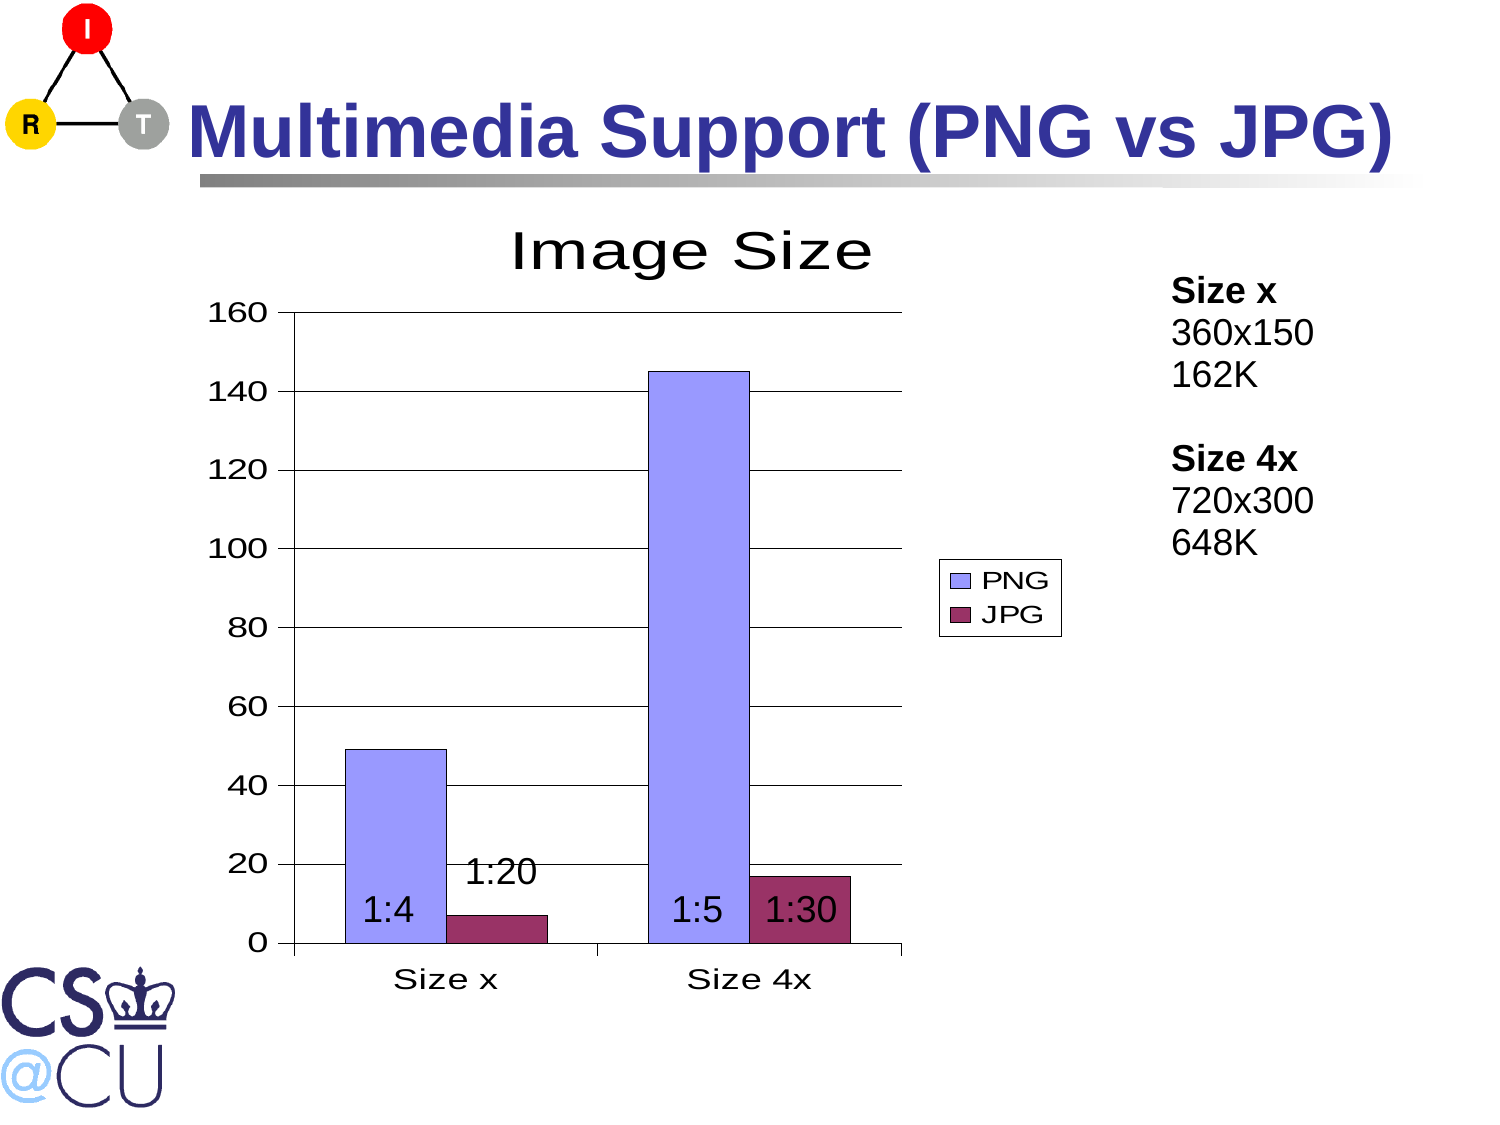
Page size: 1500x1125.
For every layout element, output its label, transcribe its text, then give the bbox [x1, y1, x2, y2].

text_box Size x 360x150 162K Size 4x 720x300 648K [1156, 262, 1330, 570]
text_box 1:30 [750, 880, 853, 938]
text_box 1:5 [656, 880, 739, 938]
text_box 1:4 [347, 880, 430, 938]
picture [0, 949, 175, 1125]
title Multimedia Support (PNG vs JPG) [187, 44, 1463, 218]
picture [0, 0, 173, 154]
chart [187, 187, 1163, 1013]
text_box 1:20 [450, 843, 553, 901]
